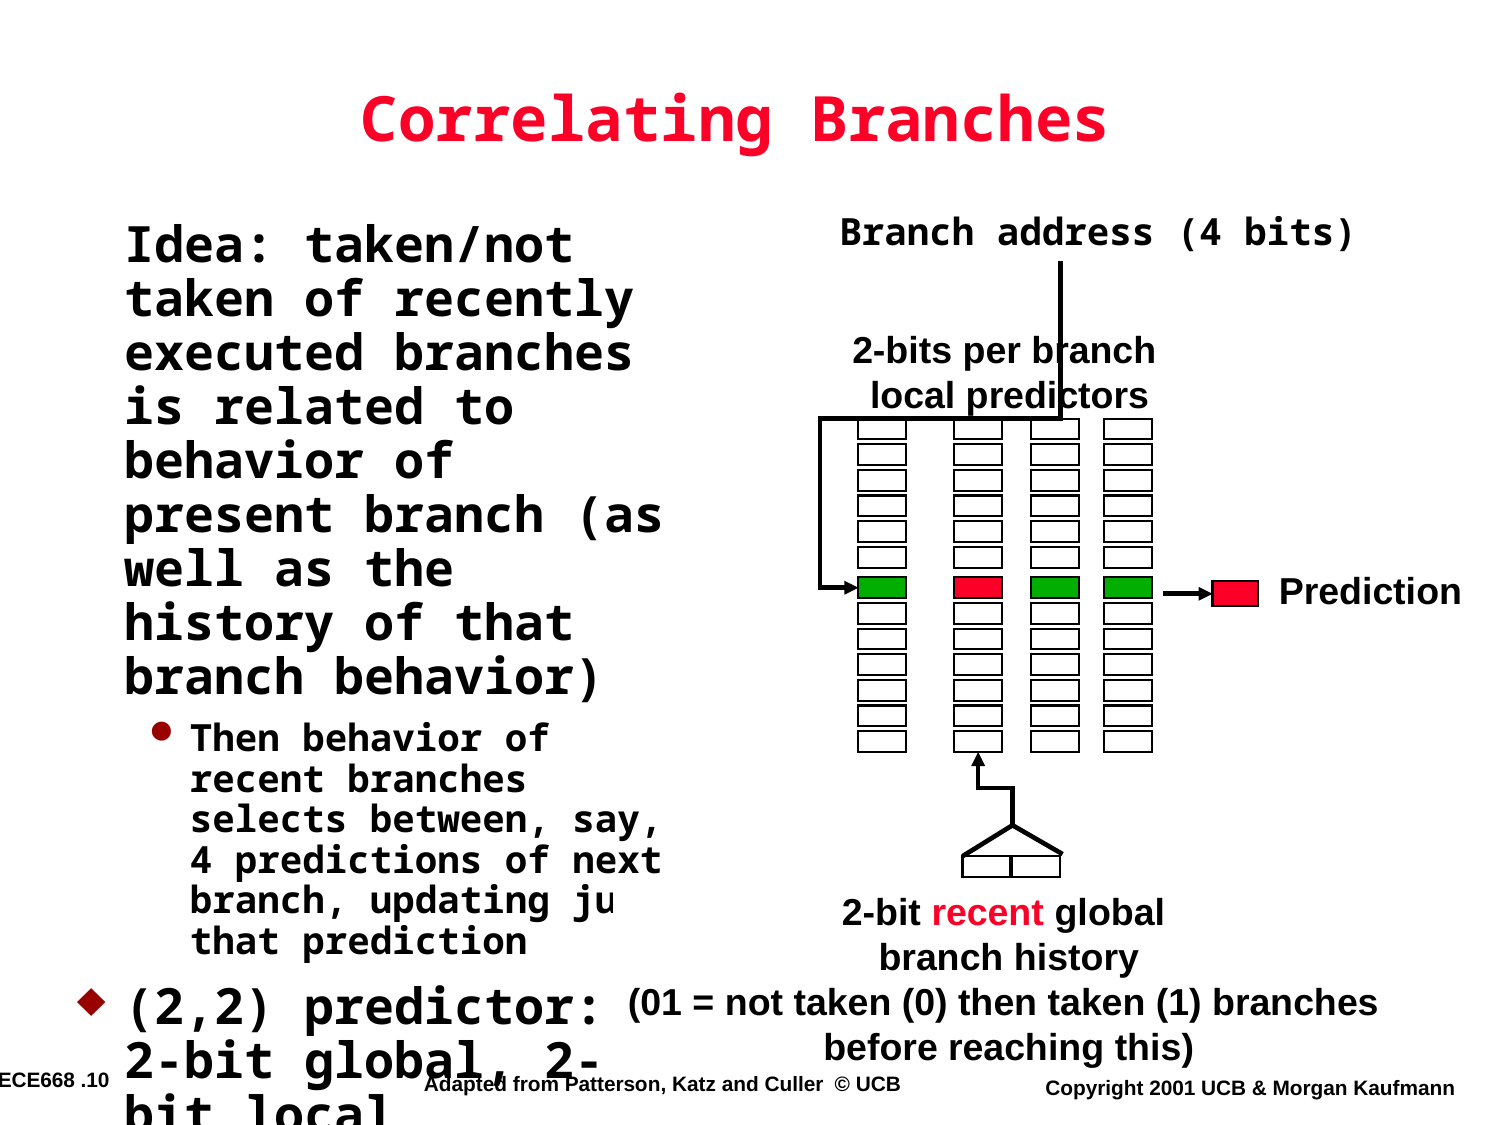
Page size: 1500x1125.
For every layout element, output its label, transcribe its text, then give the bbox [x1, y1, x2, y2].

text_box [1104, 577, 1153, 599]
text_box [858, 577, 907, 599]
text_box Prediction [1264, 559, 1478, 620]
text_box Branch address (4 bits) [749, 206, 1372, 262]
list Idea: taken/not taken of recently executed branches is related to behavior of present branch (as well as the history of that branch behavior) Then behavior of recent branches selects between, say, 4 predictions of next branch, updating just that prediction (2,2) predictor: 2-bit global, 2-bit local [62, 212, 698, 1125]
text_box [1031, 577, 1080, 599]
text_box 2-bits per branch local predictors [837, 318, 1058, 417]
text_box [1212, 581, 1259, 607]
text_box 2-bits per branch local predictors [1063, 318, 1182, 424]
text_box [954, 577, 1003, 599]
text_box 2-bit recent global branch history (01 = not taken (0) then taken (1) branches before reaching this) [613, 881, 1405, 1076]
title Correlating Branches [148, 69, 1324, 173]
